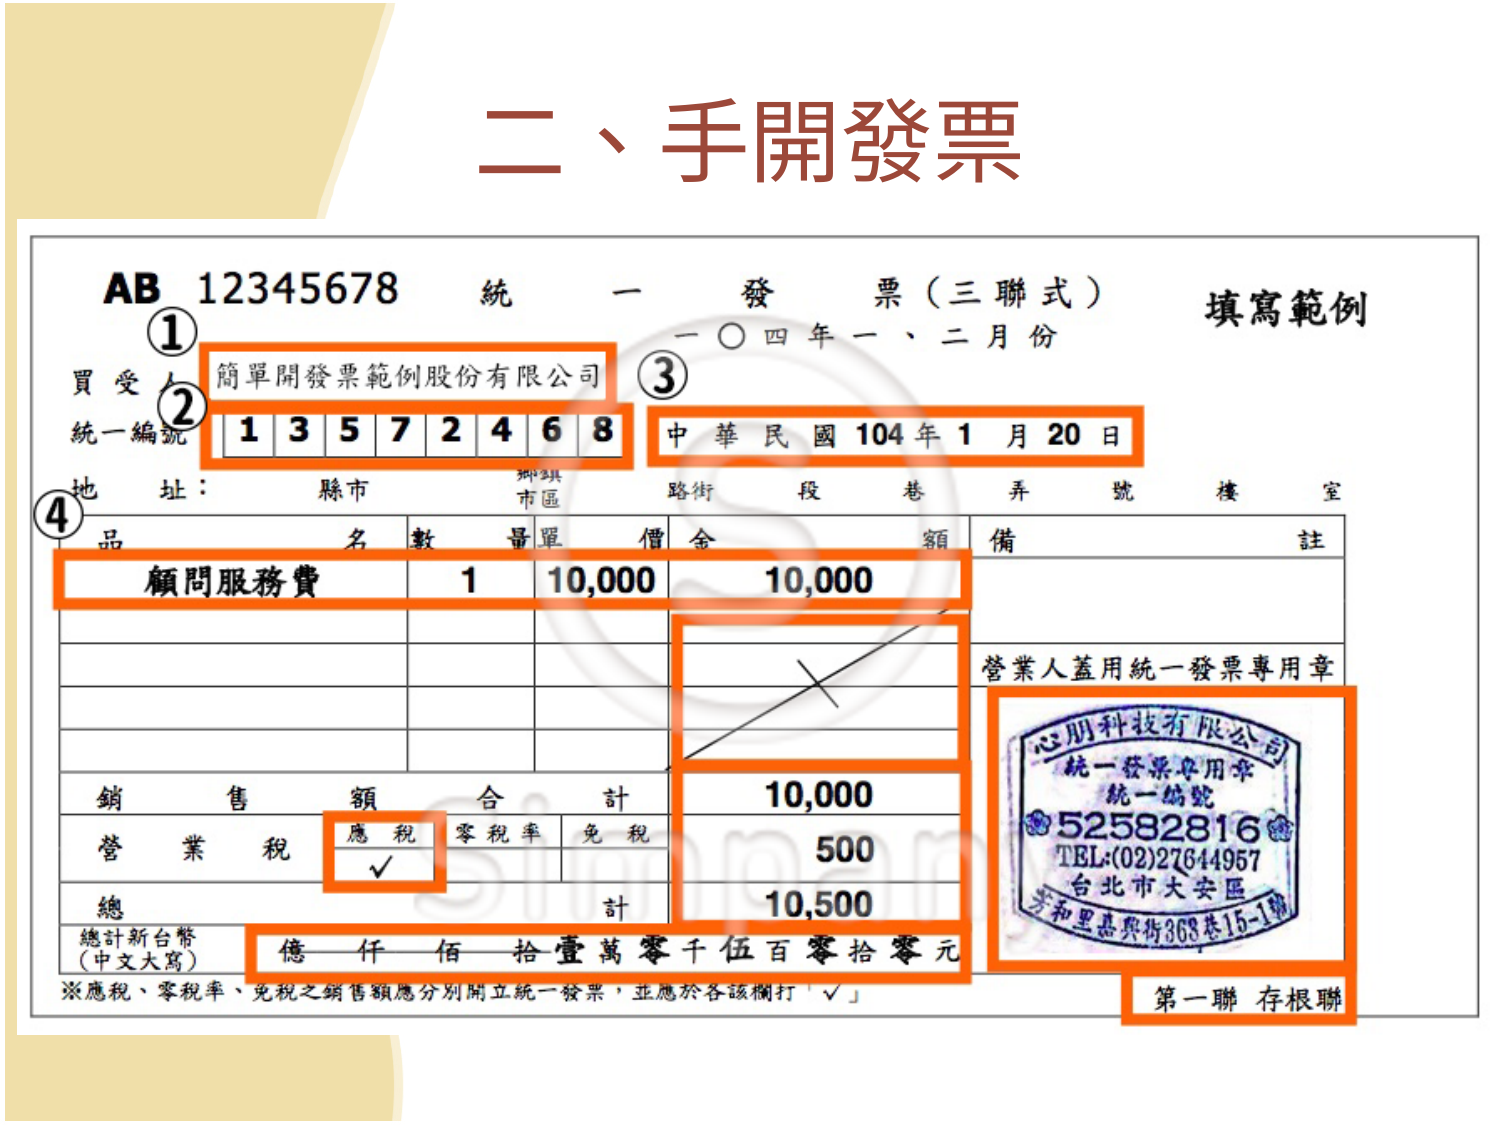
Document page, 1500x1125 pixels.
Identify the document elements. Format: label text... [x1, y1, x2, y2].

title 二、手開發票 [75, 45, 1426, 219]
picture [17, 219, 1498, 1036]
